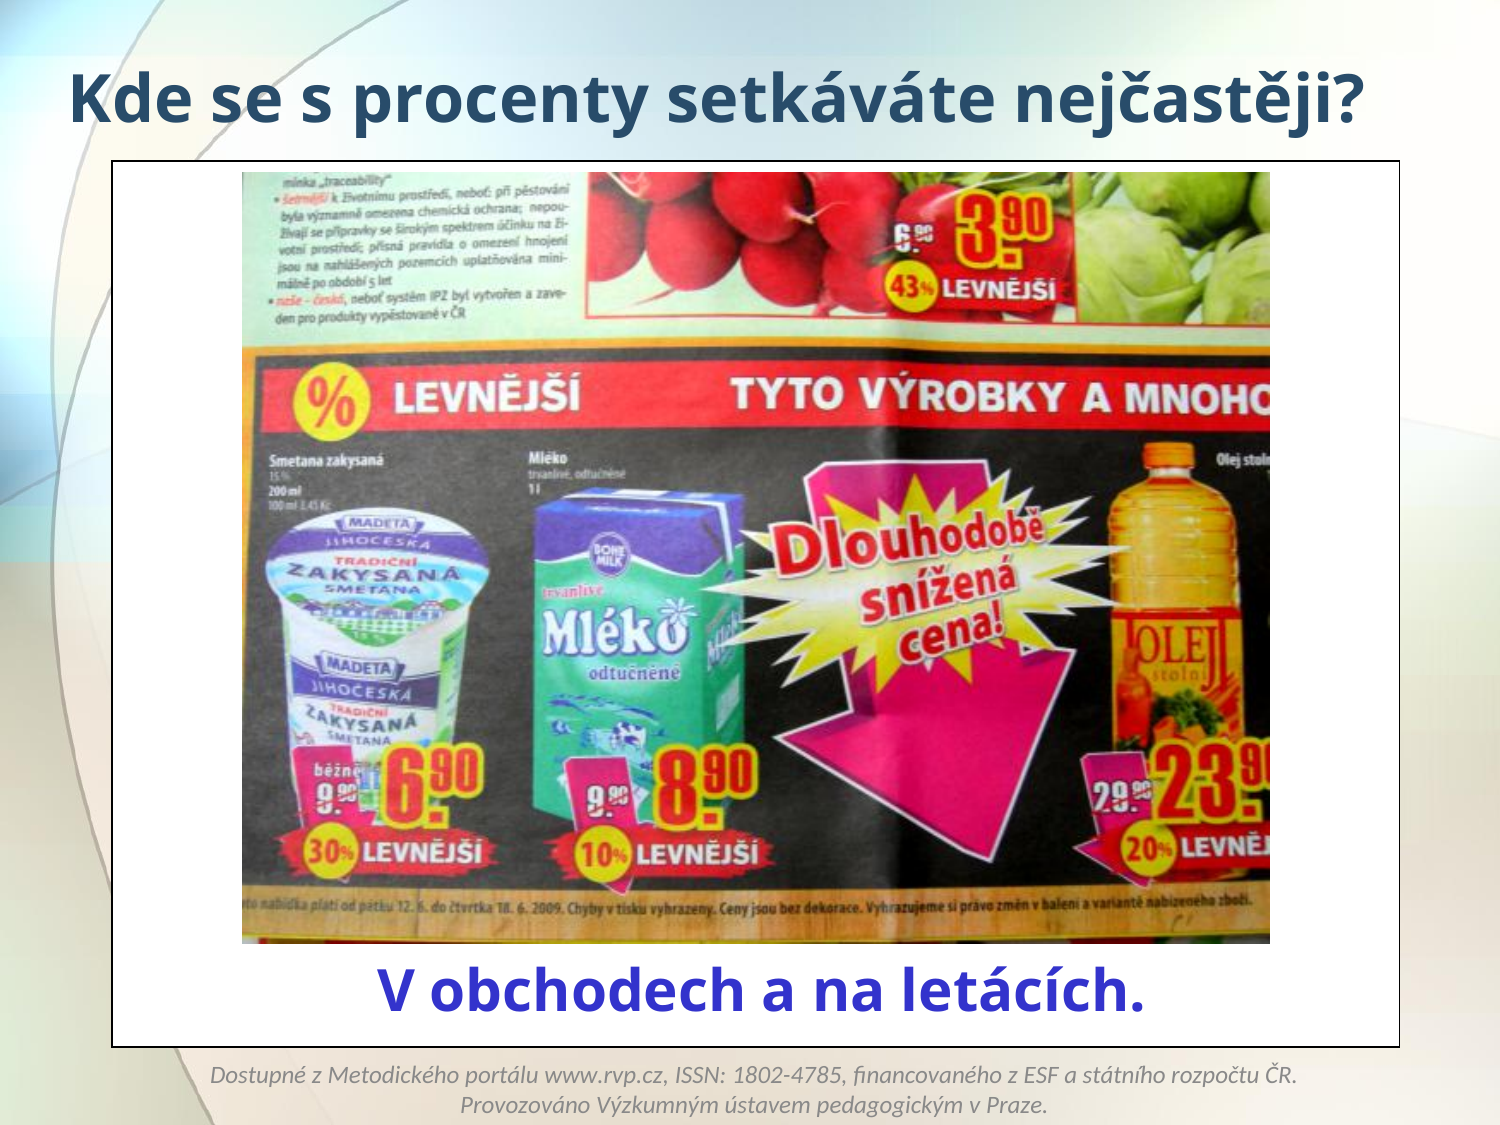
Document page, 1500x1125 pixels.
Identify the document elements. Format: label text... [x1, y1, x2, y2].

text_box [112, 160, 1400, 1047]
text_box Kde se s procenty setkáváte nejčastěji? [53, 54, 1400, 138]
picture [0, 0, 1500, 1125]
text_box V obchodech a na letácích. [123, 952, 1400, 1024]
